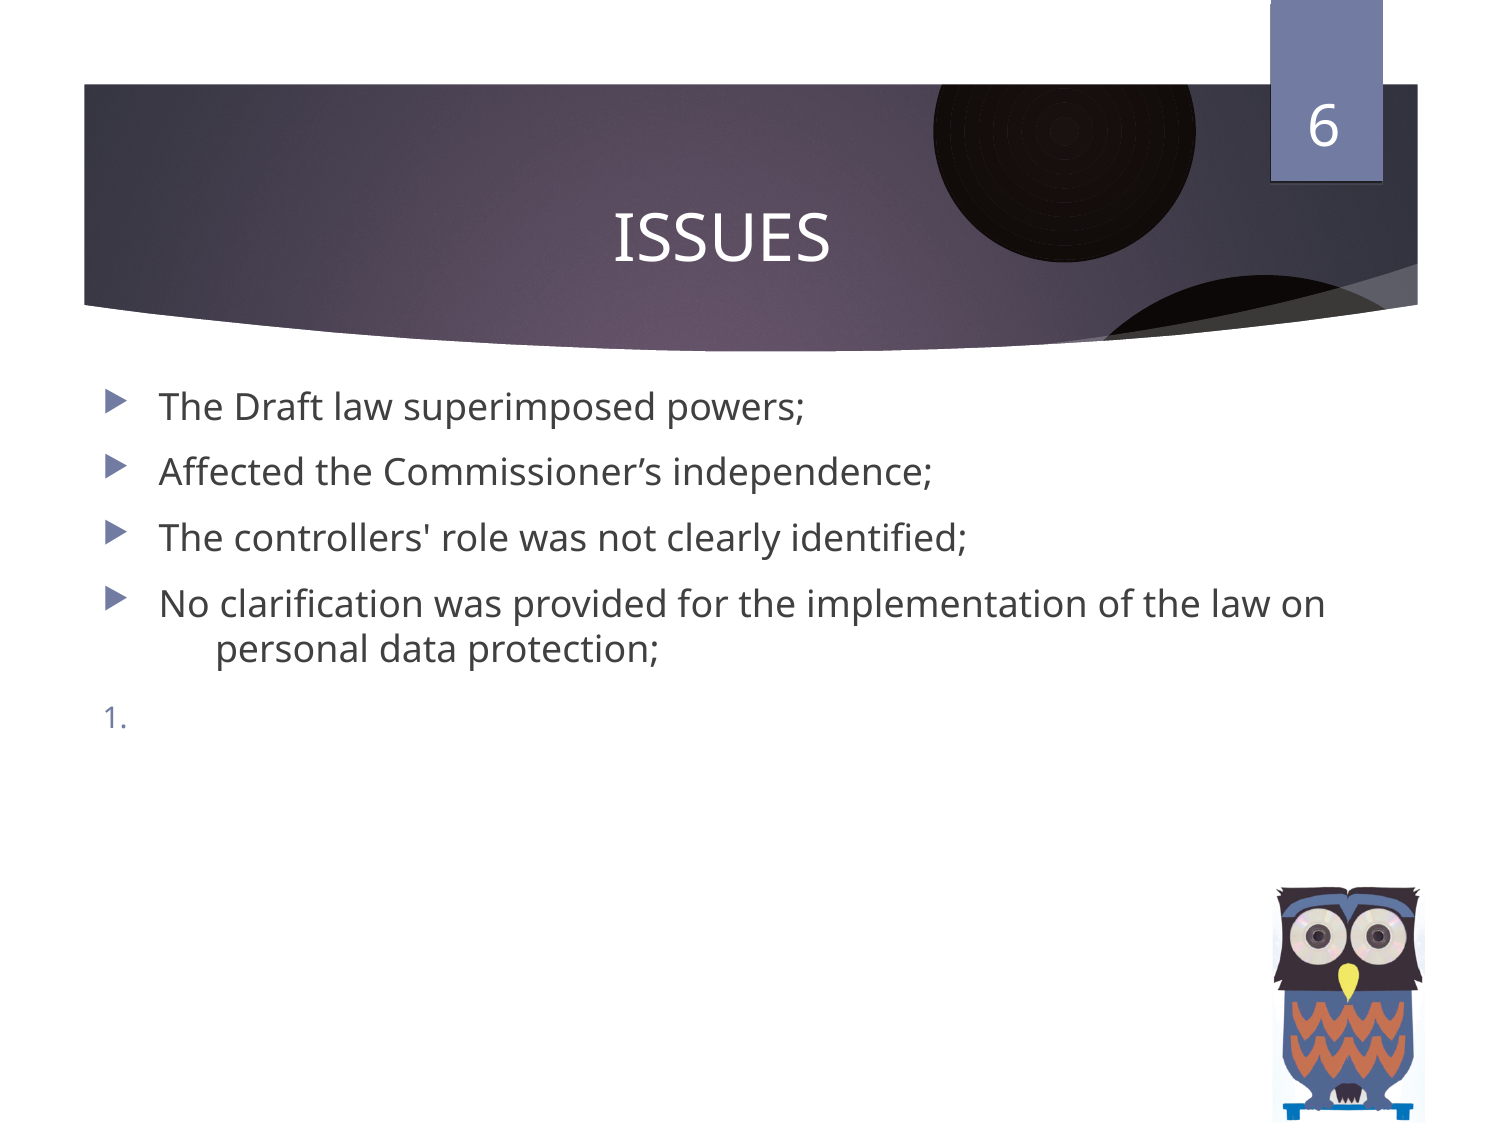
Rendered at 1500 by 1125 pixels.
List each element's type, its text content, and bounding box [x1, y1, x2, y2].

picture [1272, 862, 1426, 1125]
title ISSUES [262, 152, 1183, 269]
list The Draft law superimposed powers; Affected the Commissioner’s independence; The controllers' role was not clearly identified; No clarification was provided for the implementation of the law on personal data protection; [87, 375, 1413, 1013]
text_box [1259, 48, 1390, 175]
